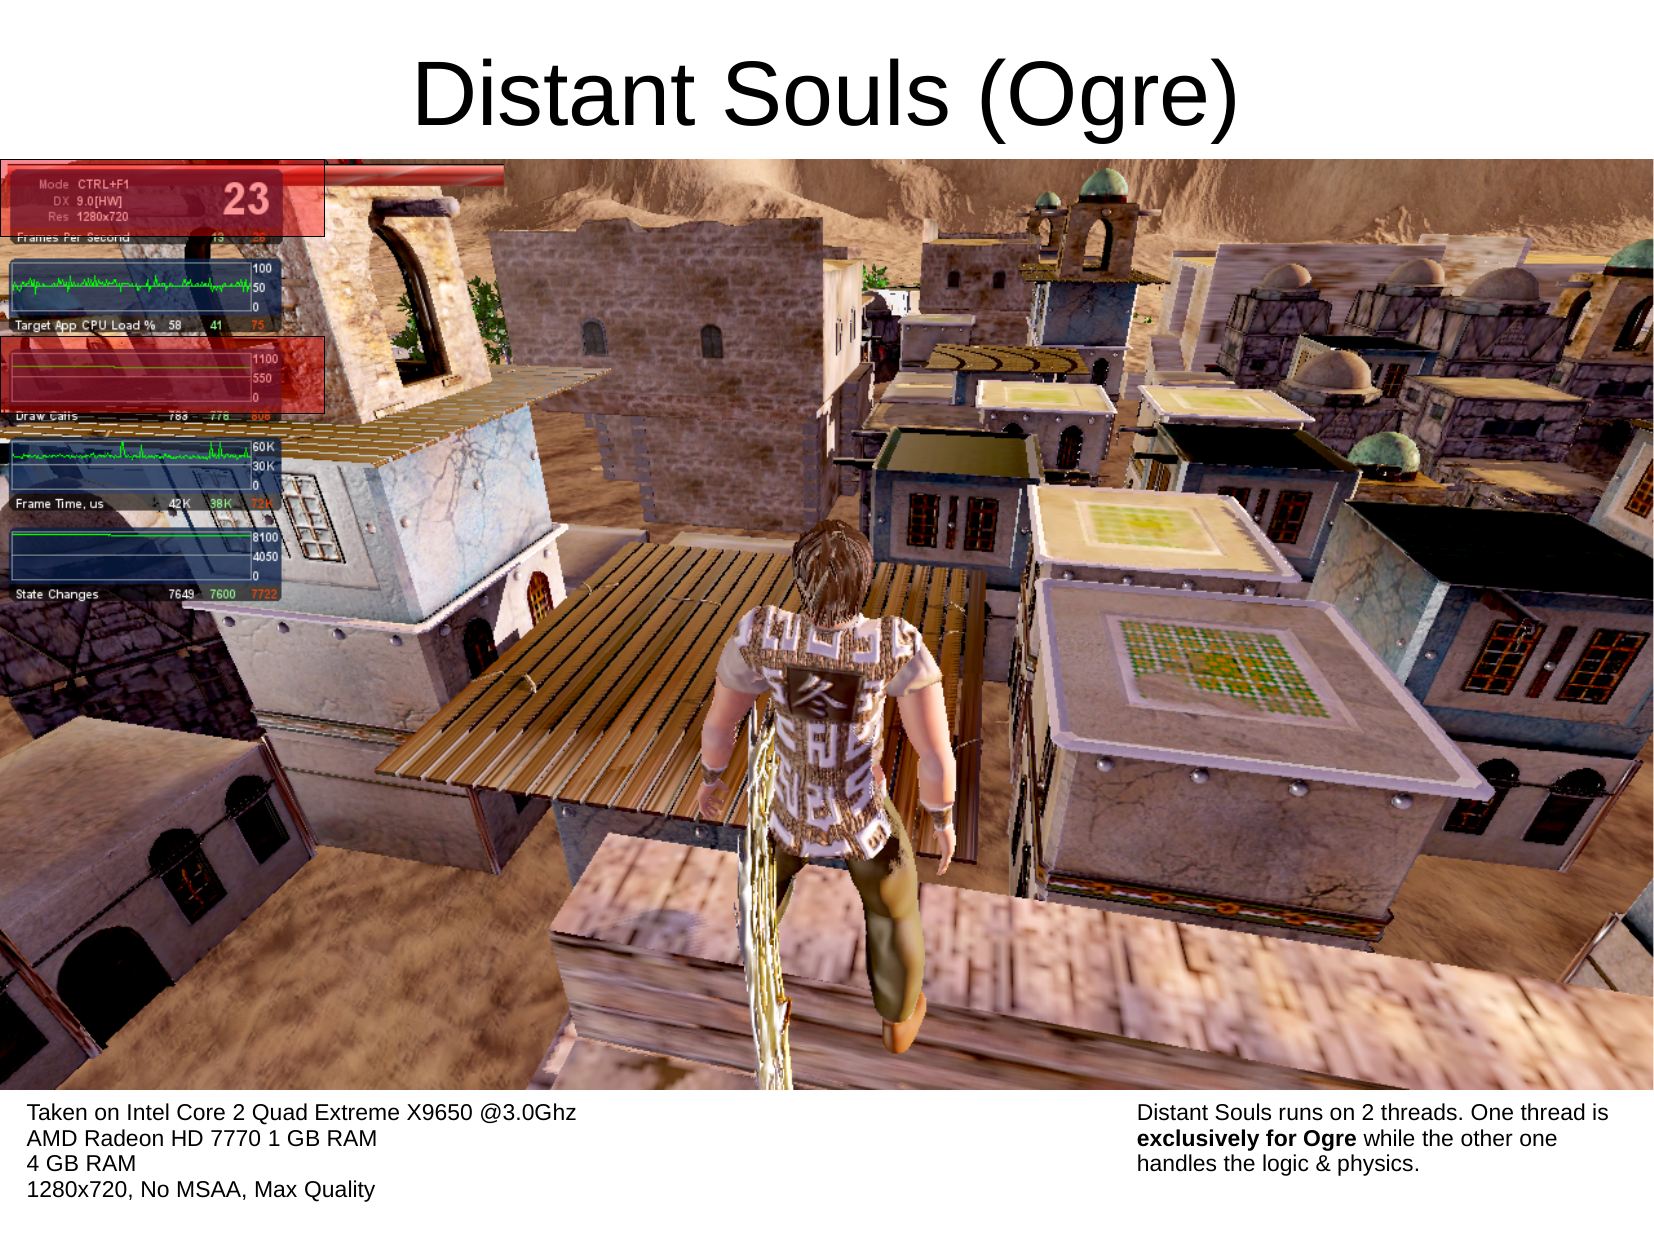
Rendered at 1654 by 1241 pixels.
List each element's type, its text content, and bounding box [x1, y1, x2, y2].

text_box [0, 159, 325, 237]
picture [0, 159, 1654, 1090]
title Distant Souls (Ogre) [82, 0, 1571, 159]
text_box Distant Souls runs on 2 threads. One thread is exclusively for Ogre while the other one handles the logic & physics. [1122, 1092, 1625, 1186]
text_box Taken on Intel Core 2 Quad Extreme X9650 @3.0Ghz AMD Radeon HD 7770 1 GB RAM 4 GB RAM 1280x720, No MSAA, Max Quality [11, 1092, 603, 1211]
text_box [0, 336, 325, 414]
